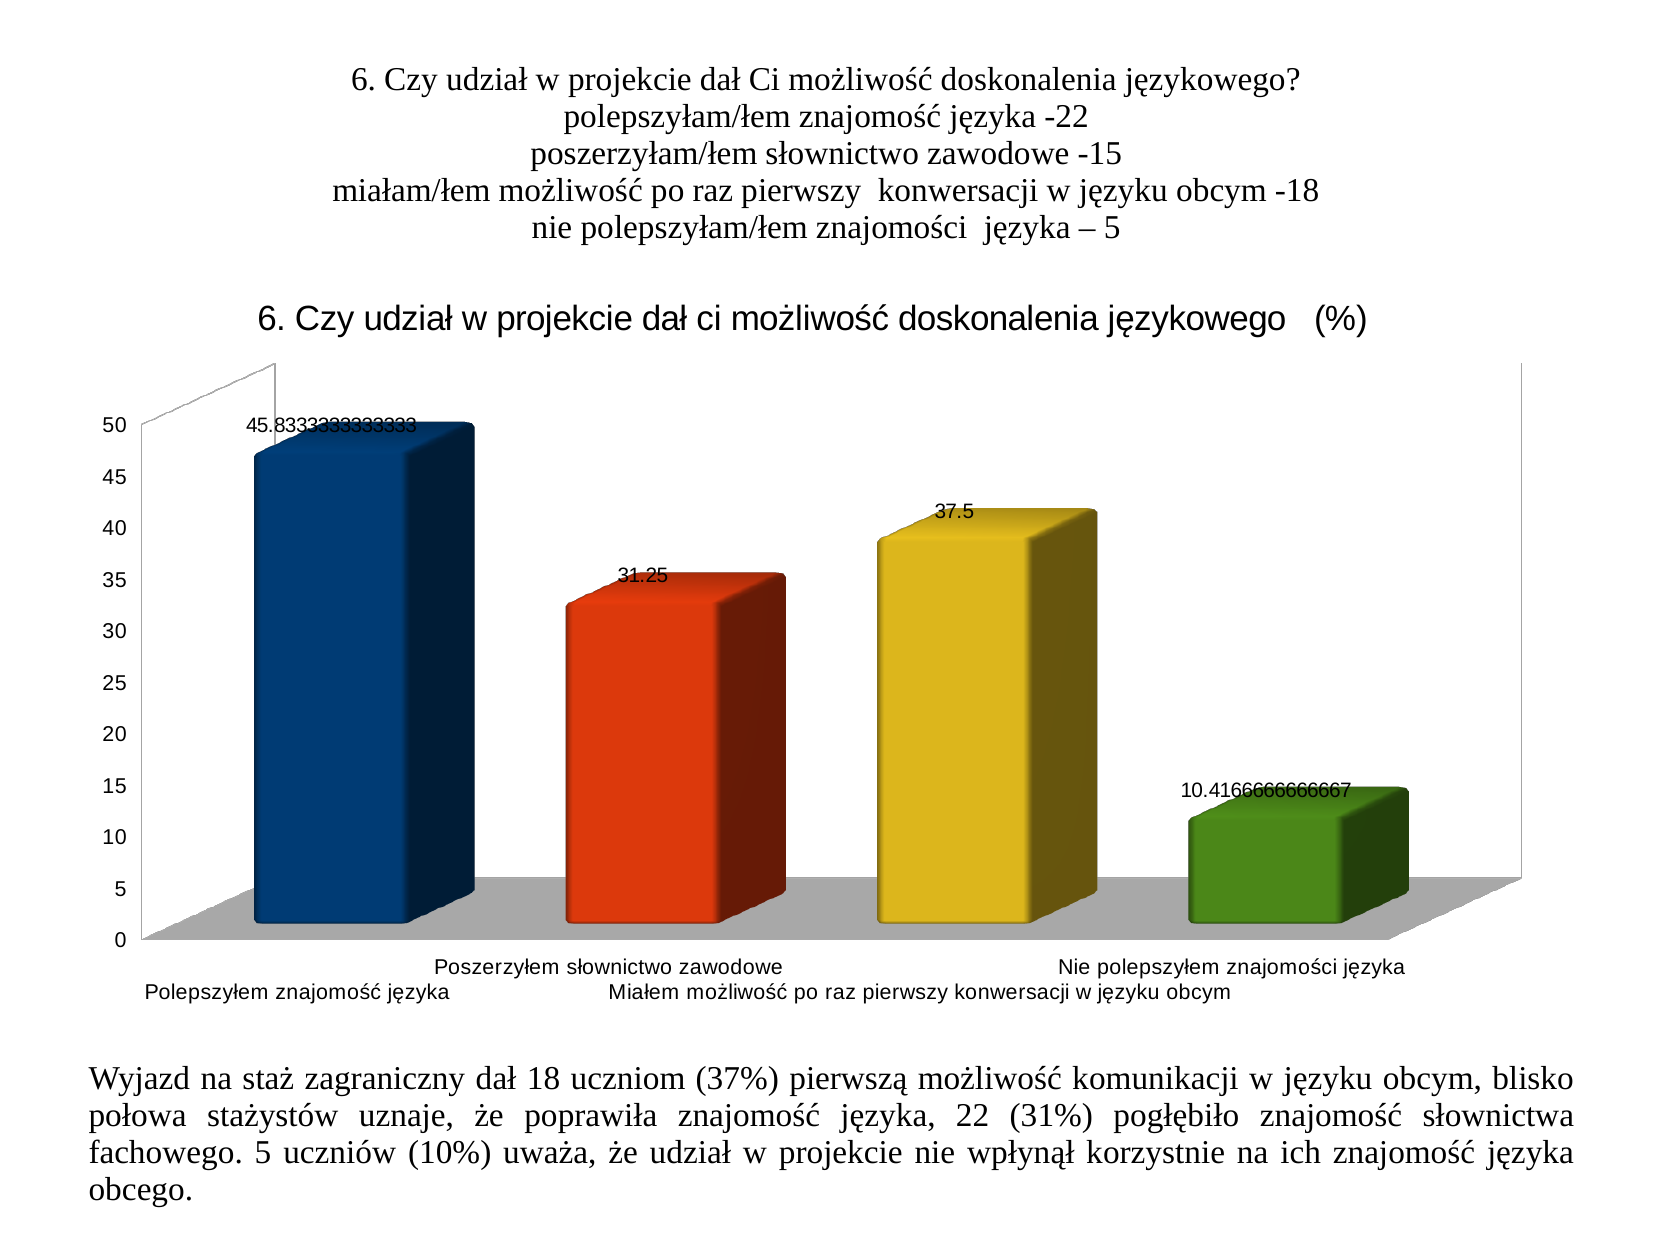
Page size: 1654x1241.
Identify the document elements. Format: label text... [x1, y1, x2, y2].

list Wyjazd na staż zagraniczny dał 18 uczniom (37%) pierwszą możliwość komunikacji w języku obcym, blisko połowa stażystów uznaje, że poprawiła znajomość języka, 22 (31%) pogłębiło znajomość słownictwa fachowego. 5 uczniów (10%) uważa, że udział w projekcie nie wpłynął korzystnie na ich znajomość języka obcego. [88, 1059, 1577, 1211]
title 6. Czy udział w projekcie dał Ci możliwość doskonalenia językowego? polepszyłam/łem znajomość języka -22 poszerzyłam/łem słownictwo zawodowe -15 miałam/łem możliwość po raz pierwszy konwersacji w języku obcym -18 nie polepszyłam/łem znajomości języka – 5 [82, 56, 1571, 250]
chart [59, 265, 1565, 1020]
